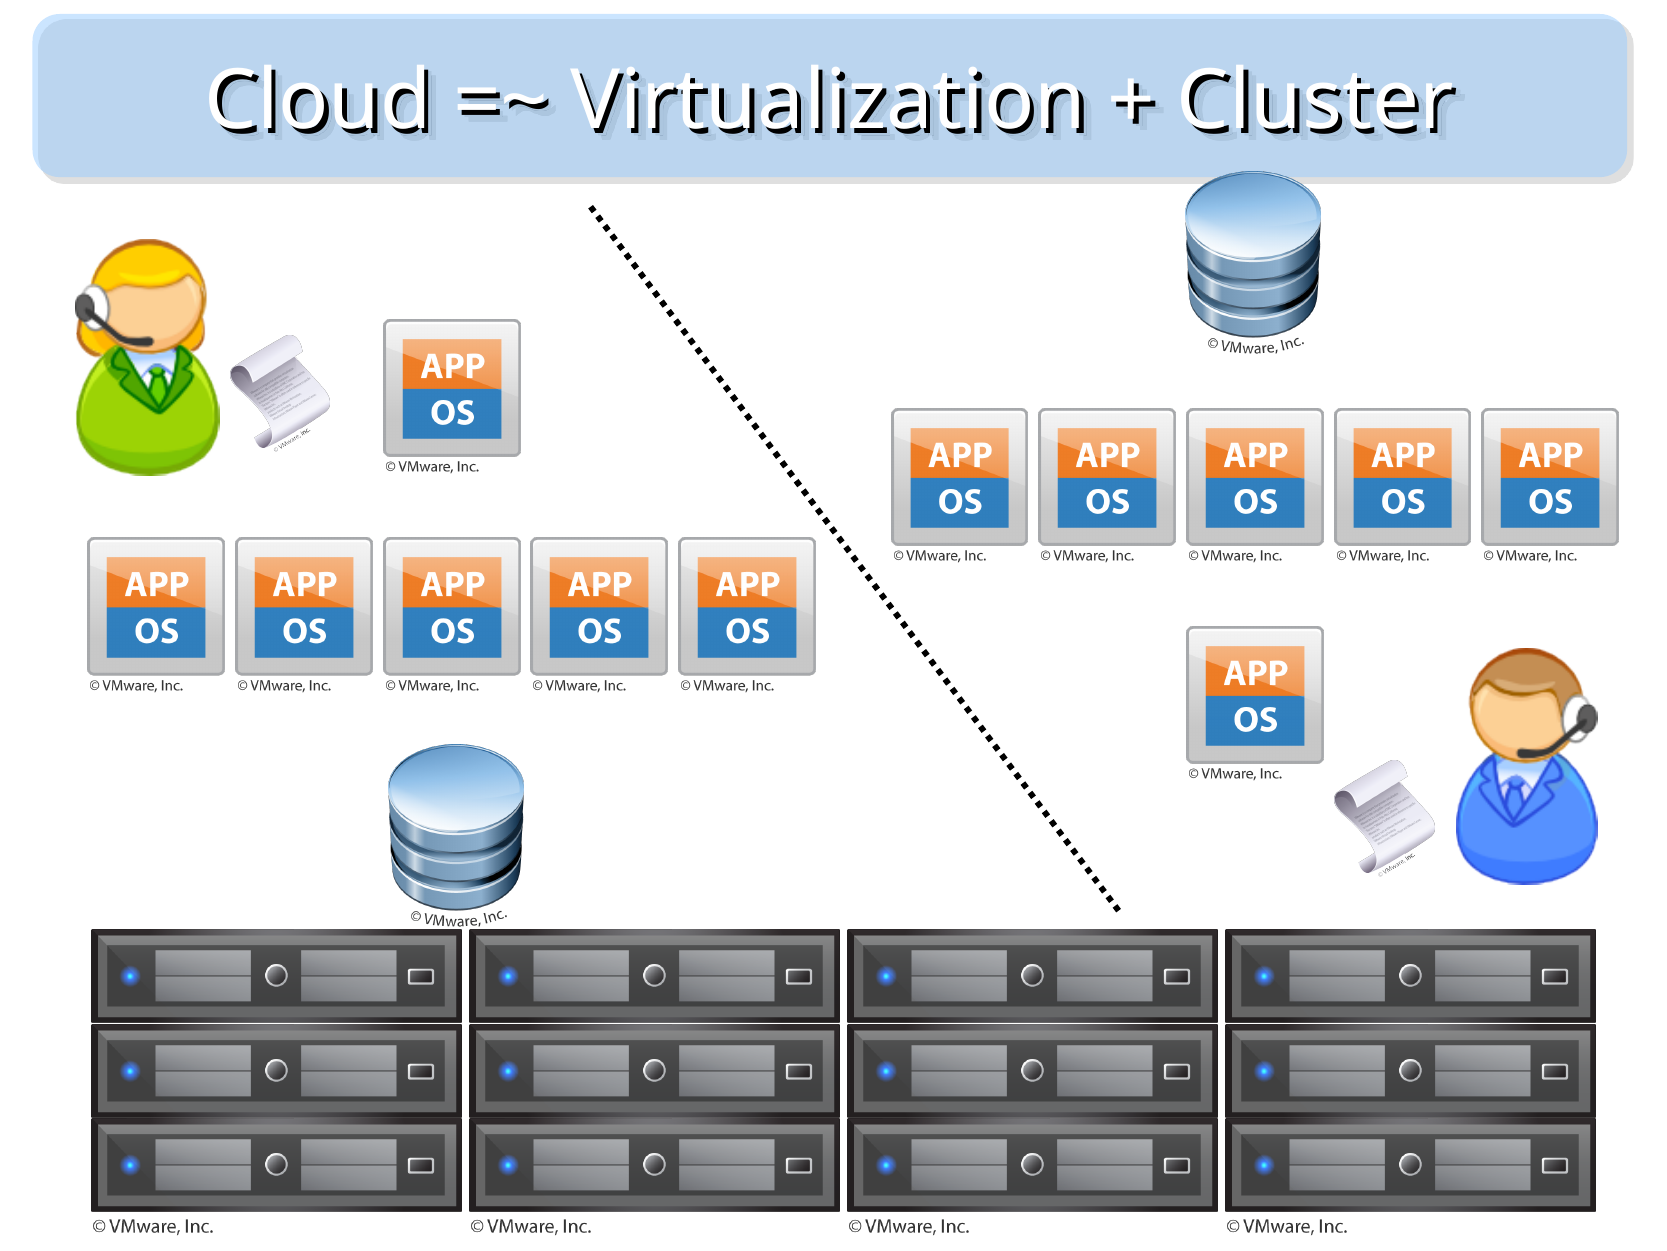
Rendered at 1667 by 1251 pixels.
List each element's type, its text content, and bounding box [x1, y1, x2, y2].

picture [87, 537, 225, 694]
picture [1225, 929, 1596, 1237]
picture [1456, 648, 1598, 885]
picture [1481, 408, 1619, 564]
picture [678, 537, 816, 694]
picture [1334, 408, 1471, 564]
picture [230, 335, 330, 454]
picture [1185, 171, 1321, 359]
picture [1038, 408, 1176, 564]
picture [1334, 760, 1435, 879]
picture [91, 744, 840, 1237]
picture [235, 537, 373, 694]
text_box Cloud =~ Virtualization + Cluster [32, 13, 1628, 178]
picture [1186, 408, 1324, 564]
picture [1186, 626, 1324, 783]
picture [383, 537, 521, 694]
picture [891, 408, 1028, 564]
picture [75, 239, 220, 477]
picture [530, 537, 668, 694]
picture [383, 319, 521, 475]
picture [847, 929, 1218, 1237]
